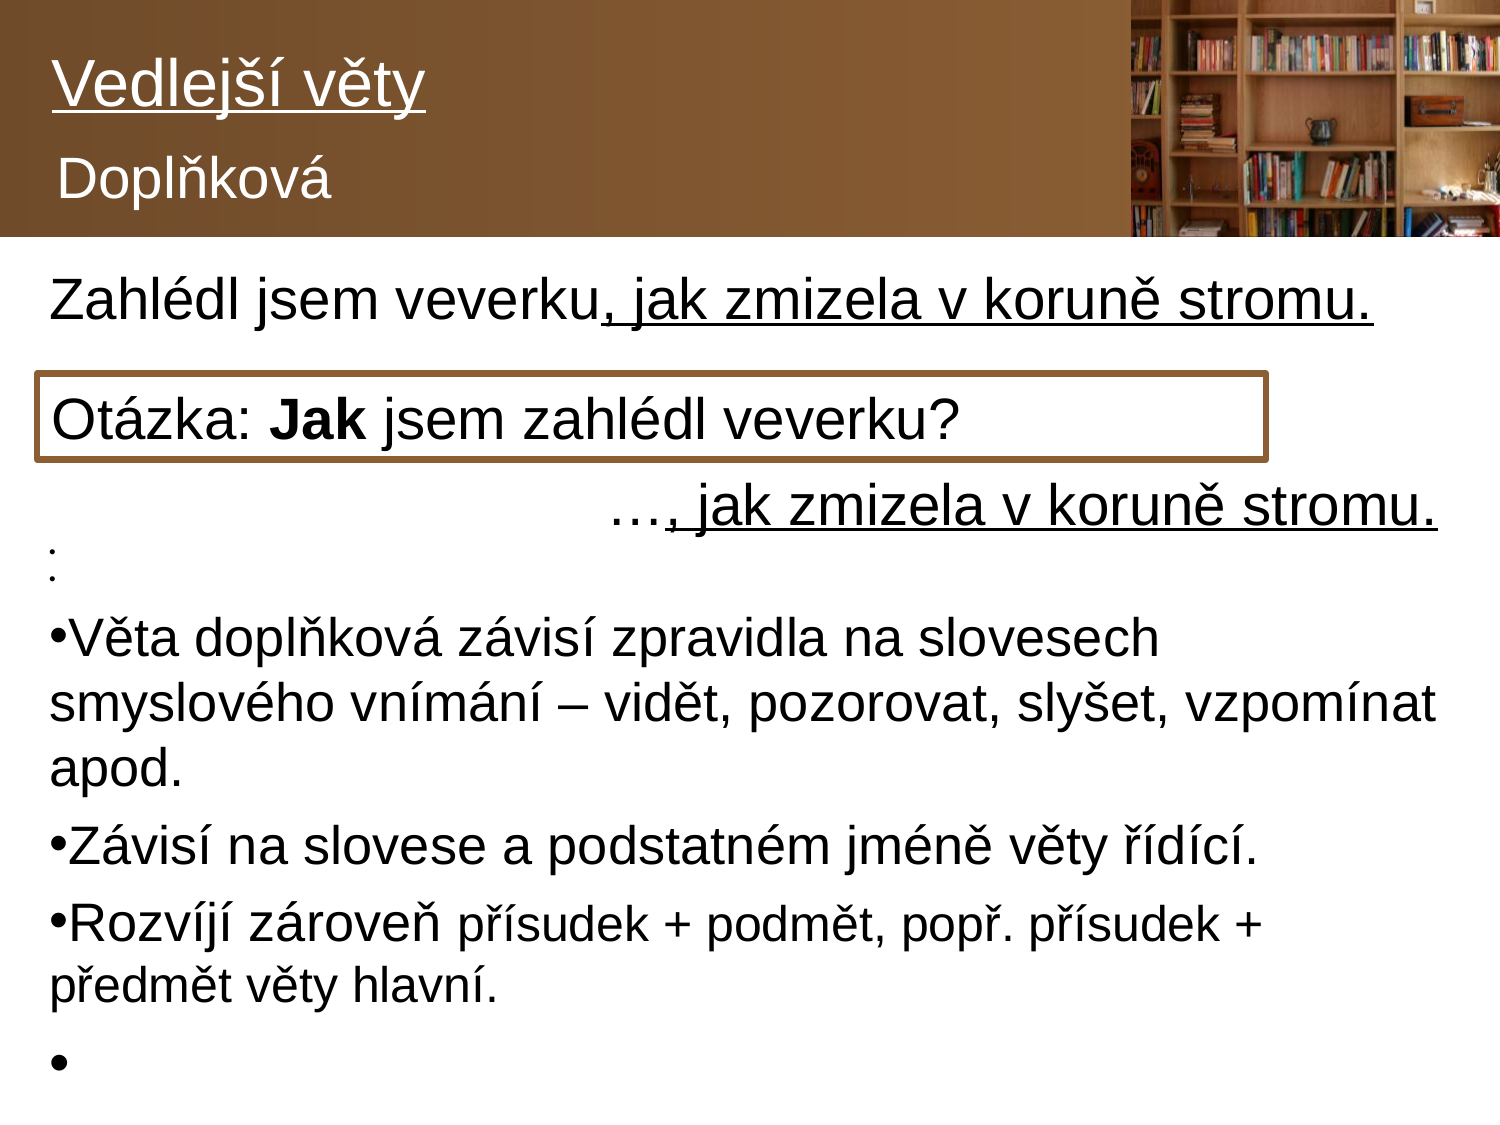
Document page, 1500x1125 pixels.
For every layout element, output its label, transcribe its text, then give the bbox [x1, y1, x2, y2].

text_box Otázka: Jak jsem zahlédl veverku? [36, 373, 1266, 460]
text_box Vedlejší věty [36, 3, 1160, 155]
text_box Zahlédl jsem veverku, jak zmizela v koruně stromu. …, jak zmizela v koruně stromu. Věta doplňková závisí zpravidla na slovesech smyslového vnímání – vidět, pozorovat, slyšet, vzpomínat apod. Závisí na slovese a podstatném jméně věty řídící. Rozvíjí zároveň přísudek + podmět, popř. přísudek + předmět věty hlavní. [34, 253, 1459, 1094]
text_box Doplňková [41, 132, 1128, 219]
